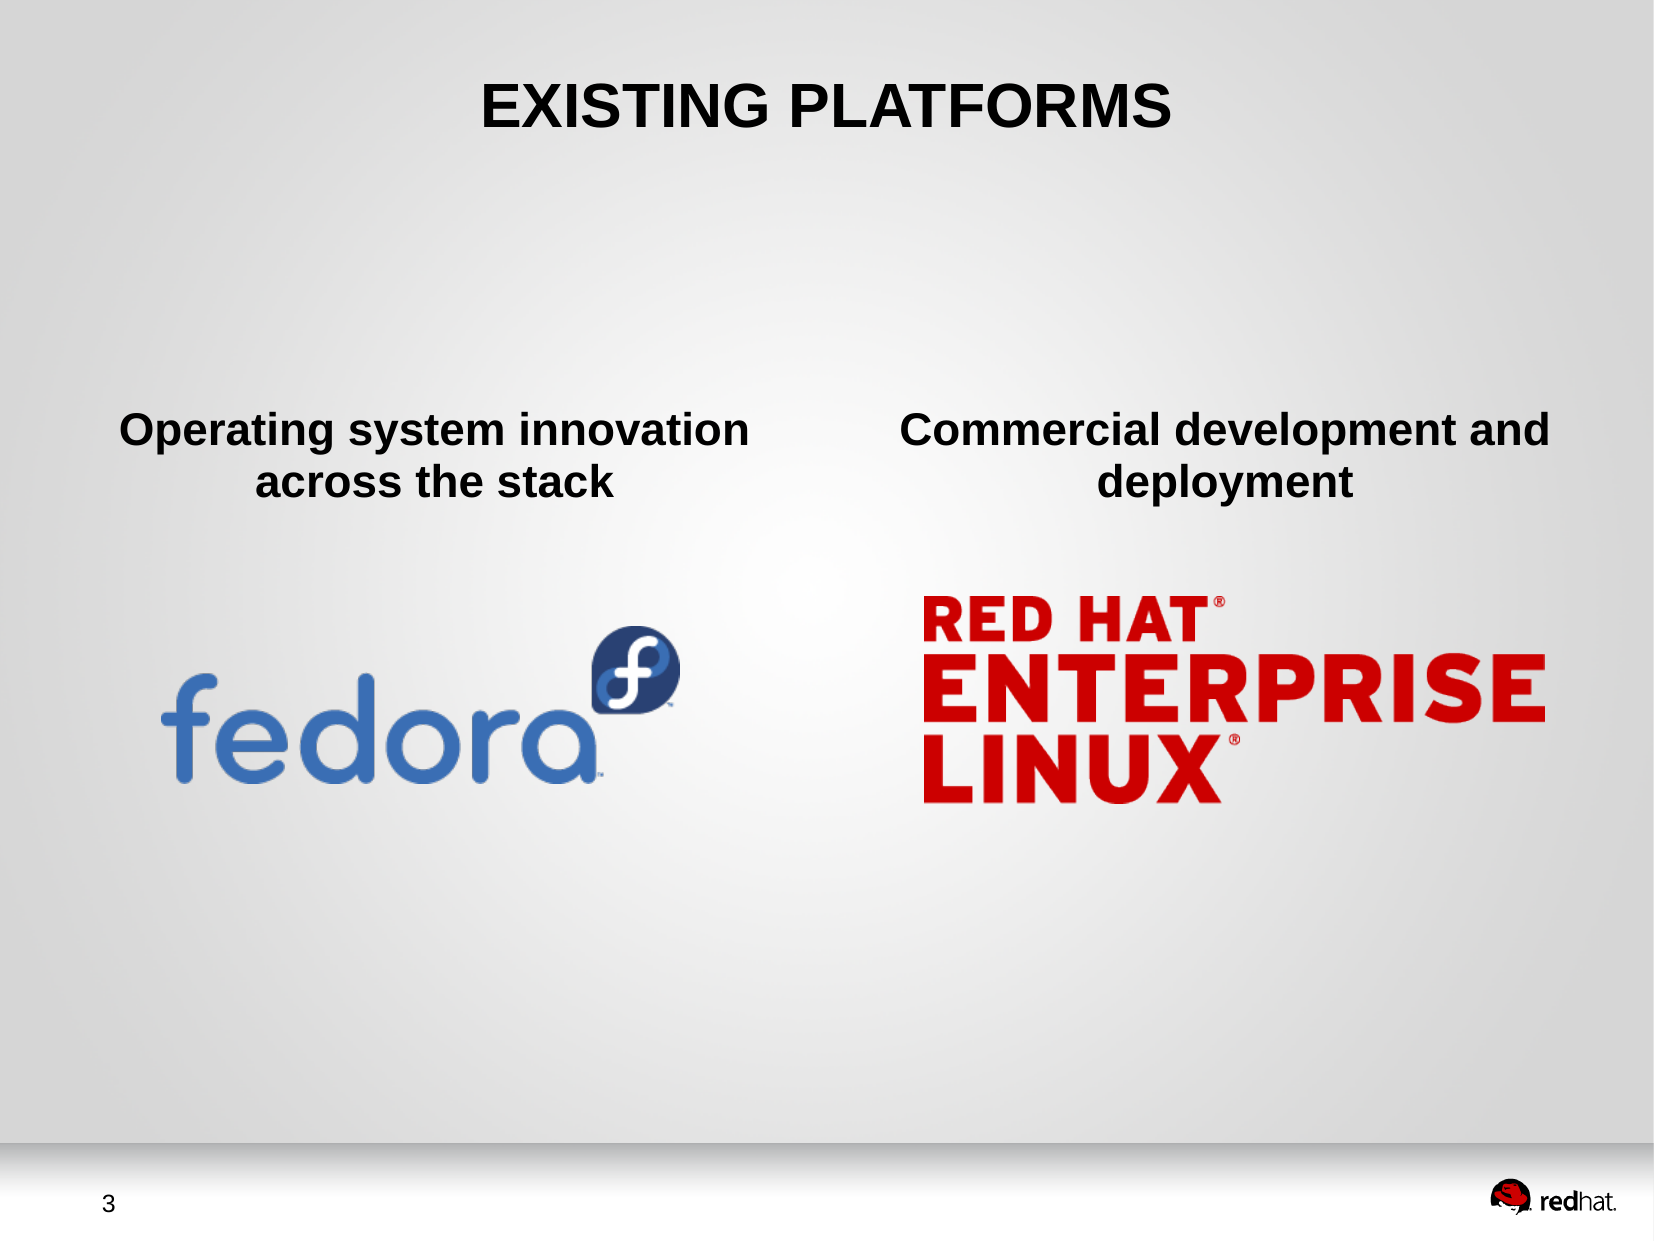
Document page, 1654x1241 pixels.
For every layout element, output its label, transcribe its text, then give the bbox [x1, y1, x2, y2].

picture [0, 0, 1654, 1241]
list Operating system innovation across the stack [36, 242, 763, 1062]
list Commercial development and deployment [862, 242, 1589, 1062]
title EXISTING PLATFORMS [82, 2, 1571, 210]
